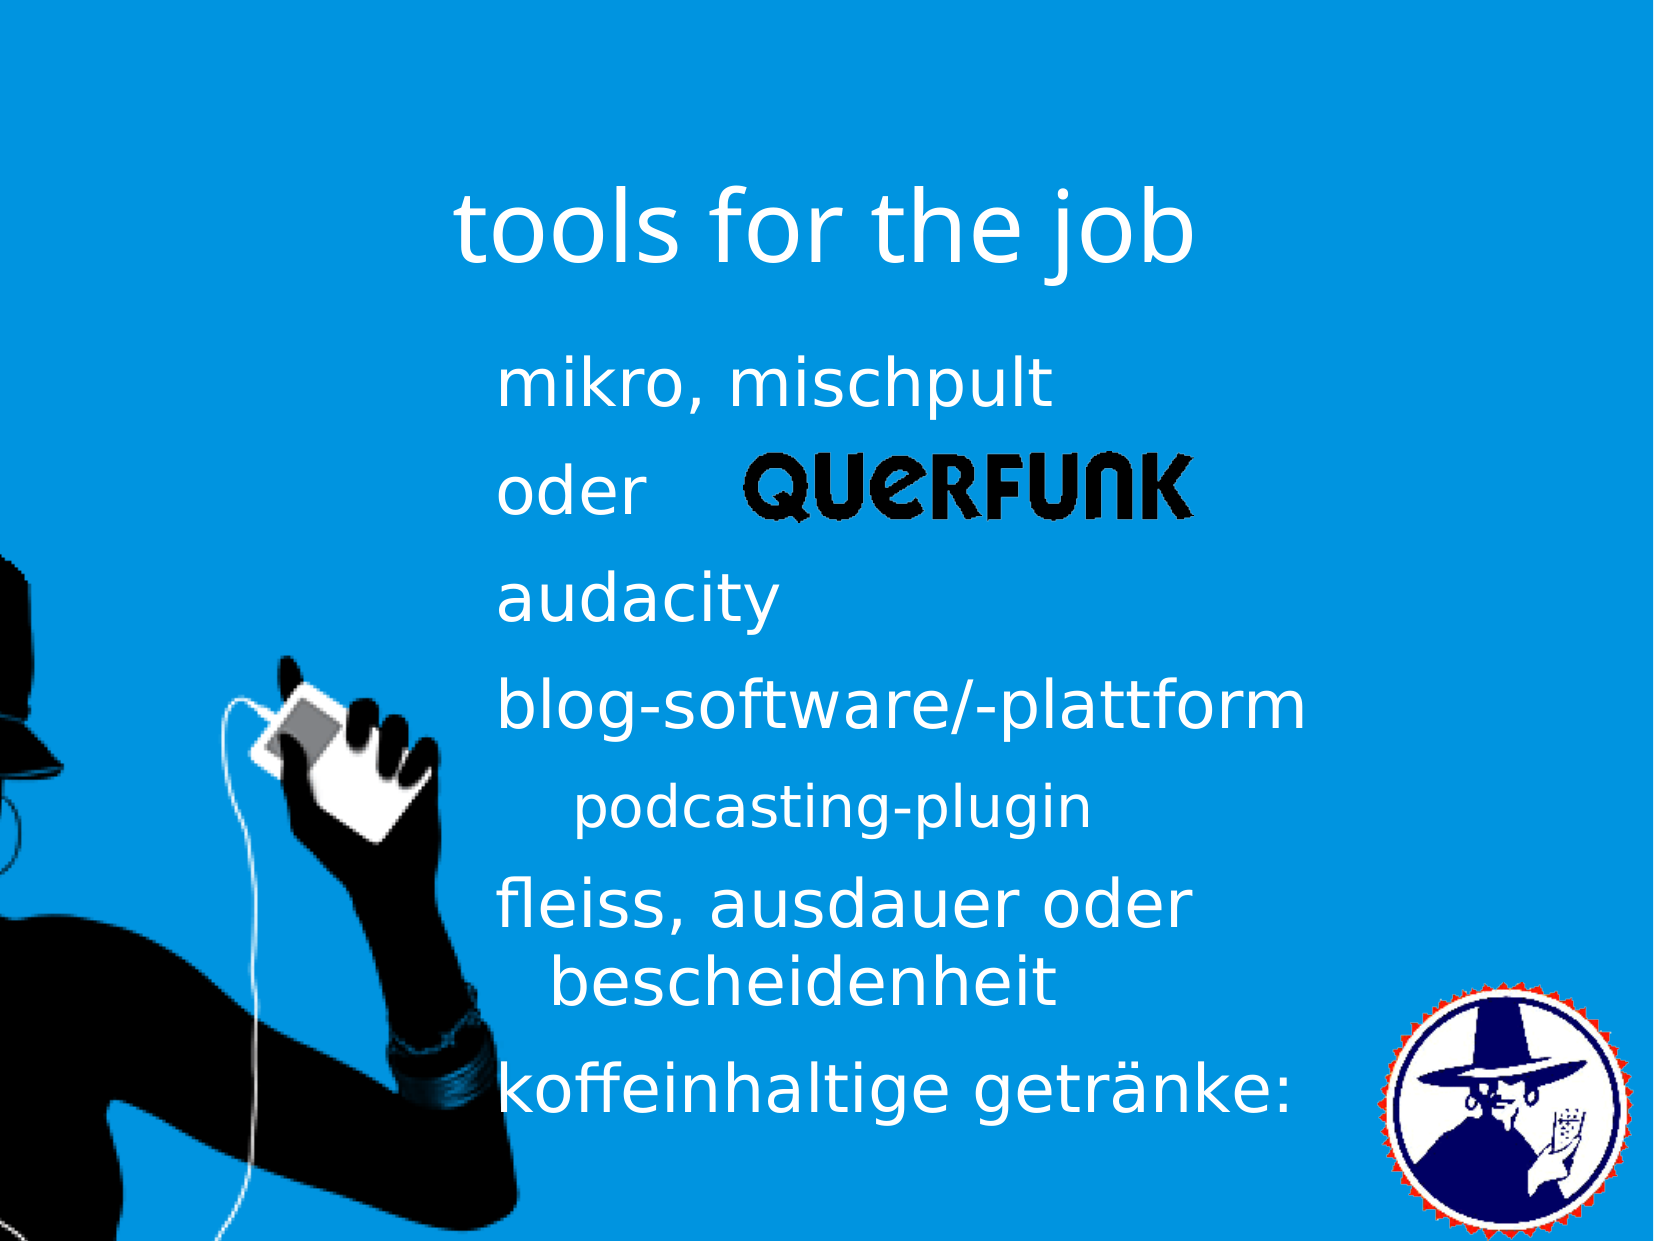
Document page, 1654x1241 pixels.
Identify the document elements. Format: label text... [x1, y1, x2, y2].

picture [744, 453, 810, 522]
picture [1378, 983, 1633, 1239]
picture [31, 771, 59, 778]
picture [870, 456, 926, 519]
picture [933, 454, 982, 519]
list mikro, mischpult oder audacity blog-software/-plattform podcasting-plugin fleiss, ausdauer oder bescheidenheit koffeinhaltige getränke: [477, 344, 1533, 1129]
picture [0, 657, 516, 1241]
picture [1086, 452, 1132, 519]
picture [1142, 453, 1193, 519]
picture [1030, 453, 1077, 521]
picture [987, 454, 1023, 520]
picture [815, 453, 863, 521]
title tools for the job [121, 102, 1533, 344]
picture [0, 719, 60, 773]
picture [0, 558, 33, 720]
